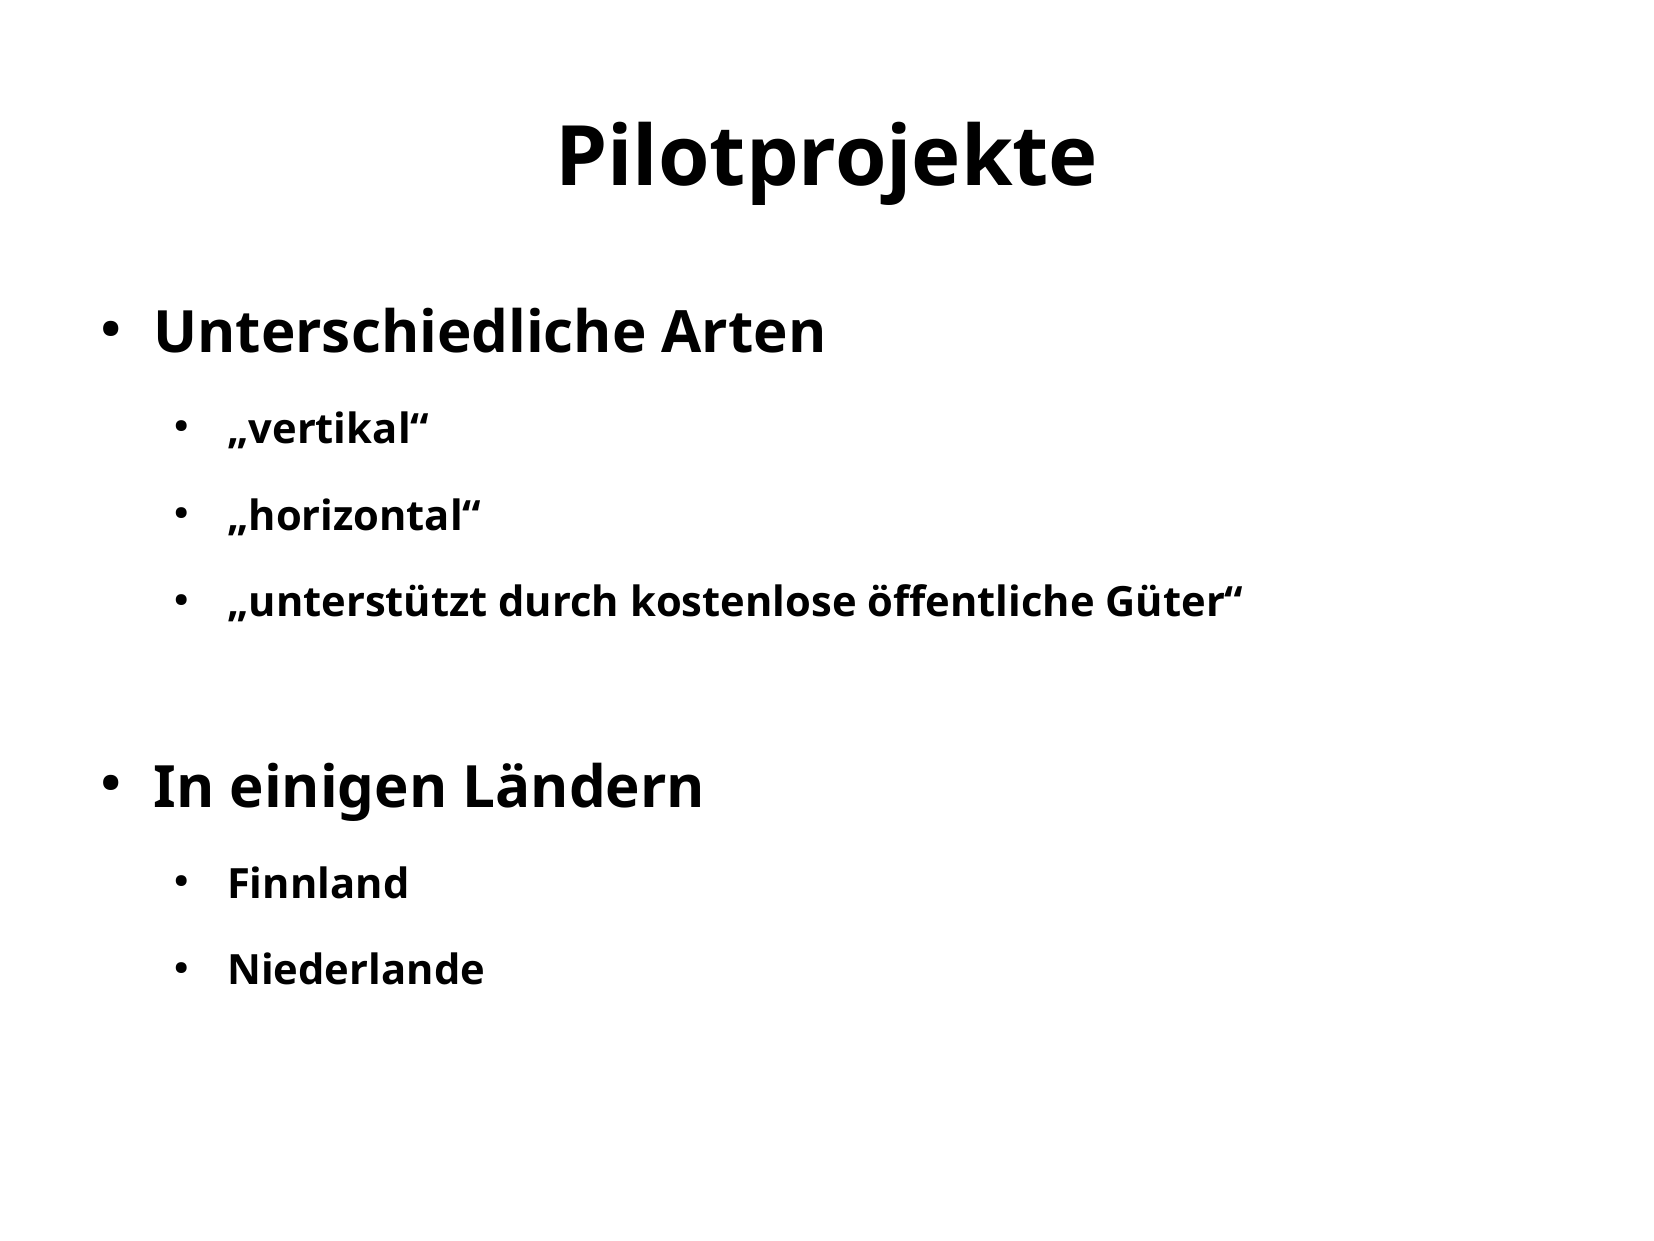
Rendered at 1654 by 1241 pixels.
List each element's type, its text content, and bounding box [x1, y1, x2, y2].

title Pilotprojekte [82, 49, 1571, 257]
list Unterschiedliche Arten „vertikal“ „horizontal“ „unterstützt durch kostenlose öffentliche Güter“ In einigen Ländern Finnland Niederlande [82, 290, 1571, 1010]
